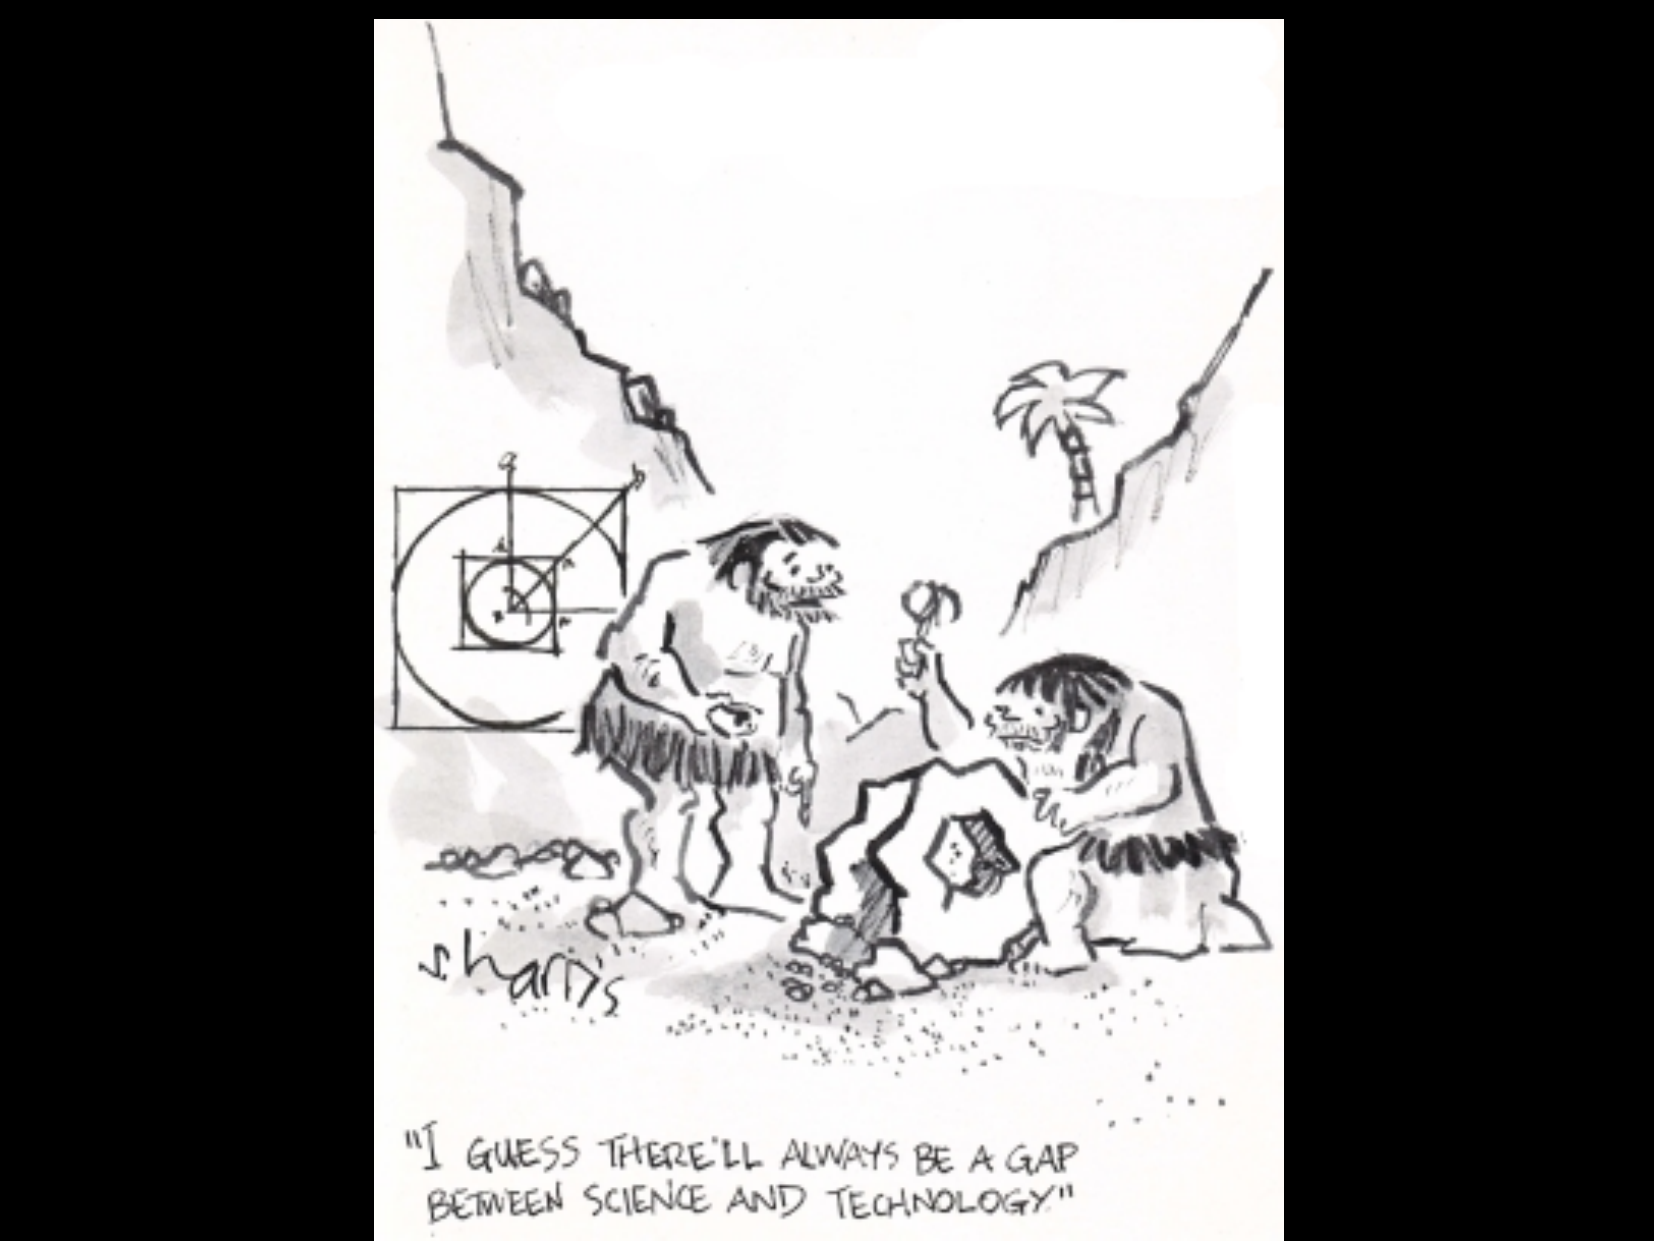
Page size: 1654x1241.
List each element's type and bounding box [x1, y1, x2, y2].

picture [374, 19, 1284, 1241]
